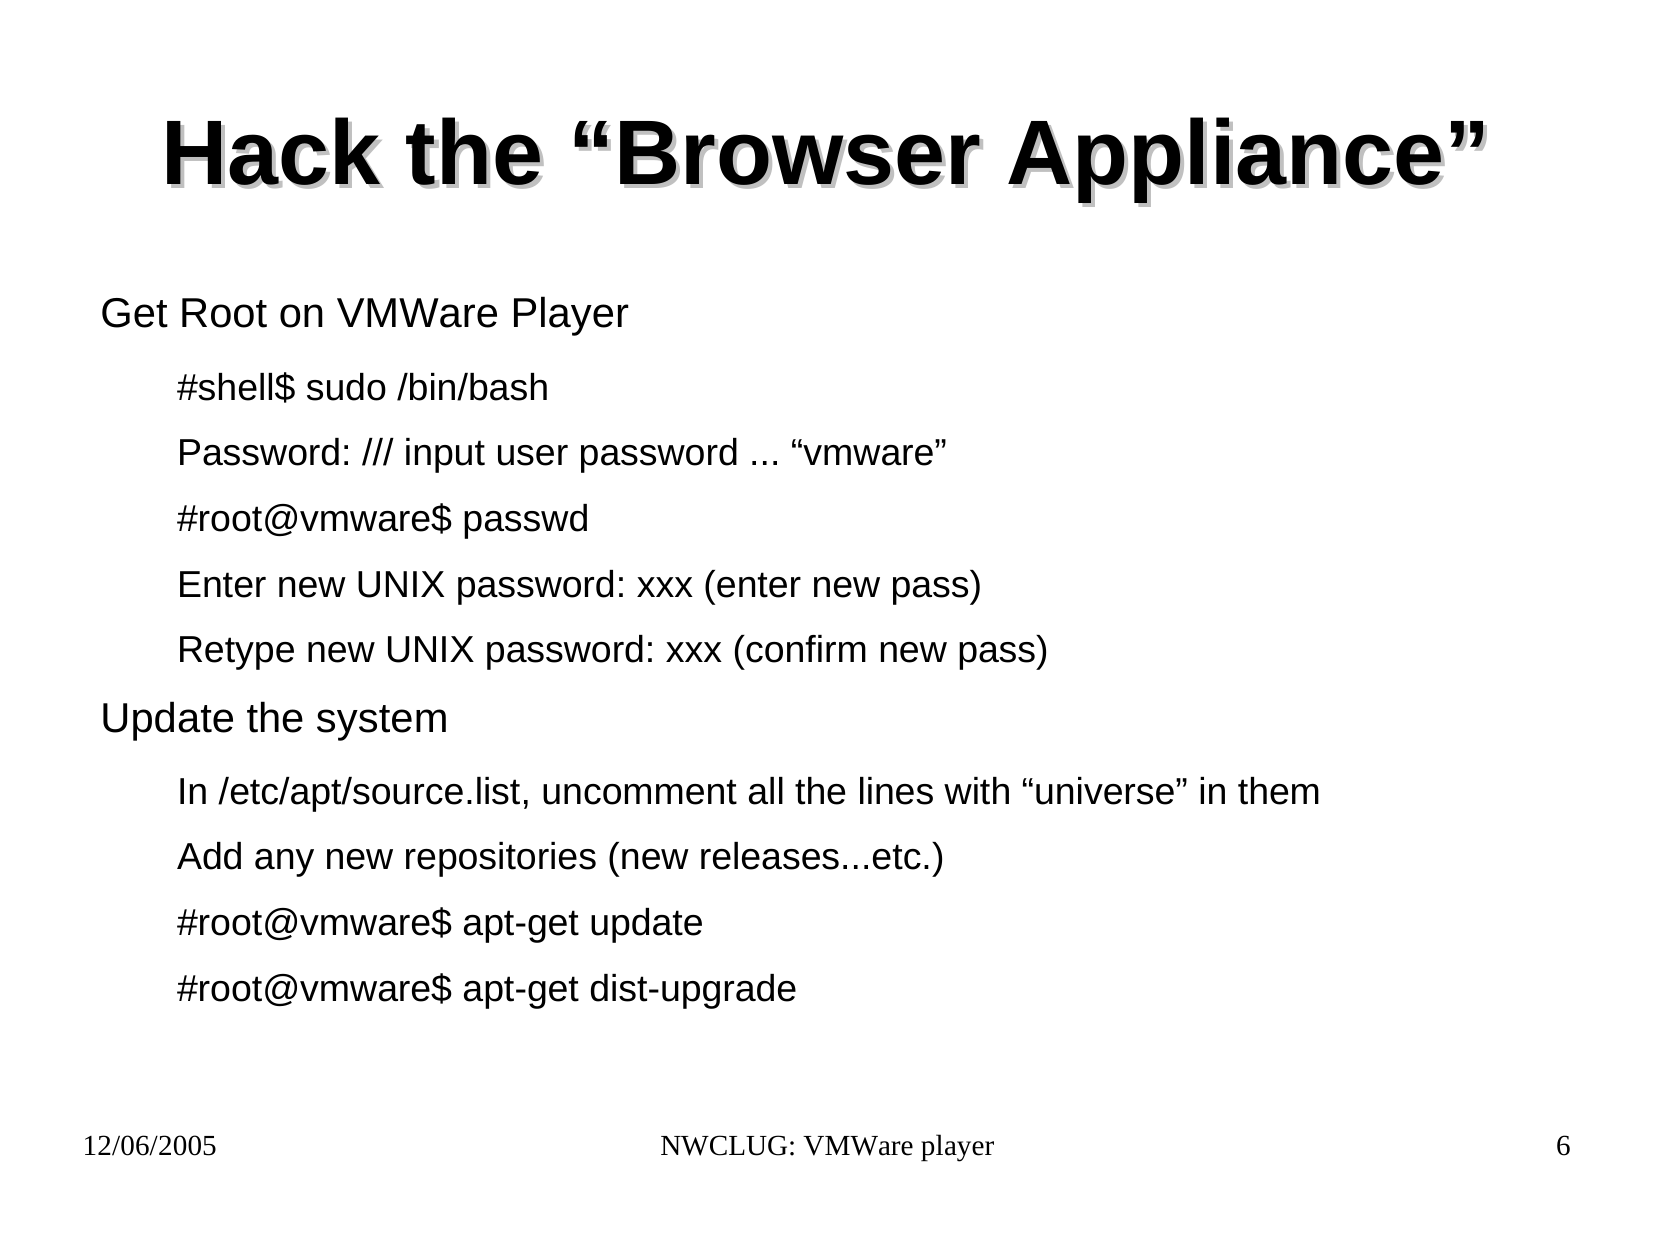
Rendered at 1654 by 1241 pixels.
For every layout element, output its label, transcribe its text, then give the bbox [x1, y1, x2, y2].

list Get Root on VMWare Player #shell$ sudo /bin/bash Password: /// input user password ... “vmware” #root@vmware$ passwd Enter new UNIX password: xxx (enter new pass) Retype new UNIX password: xxx (confirm new pass) Update the system In /etc/apt/source.list, uncomment all the lines with “universe” in them Add any new repositories (new releases...etc.) #root@vmware$ apt-get update #root@vmware$ apt-get dist-upgrade [82, 290, 1571, 1174]
title Hack the “Browser Appliance” [82, 49, 1571, 257]
